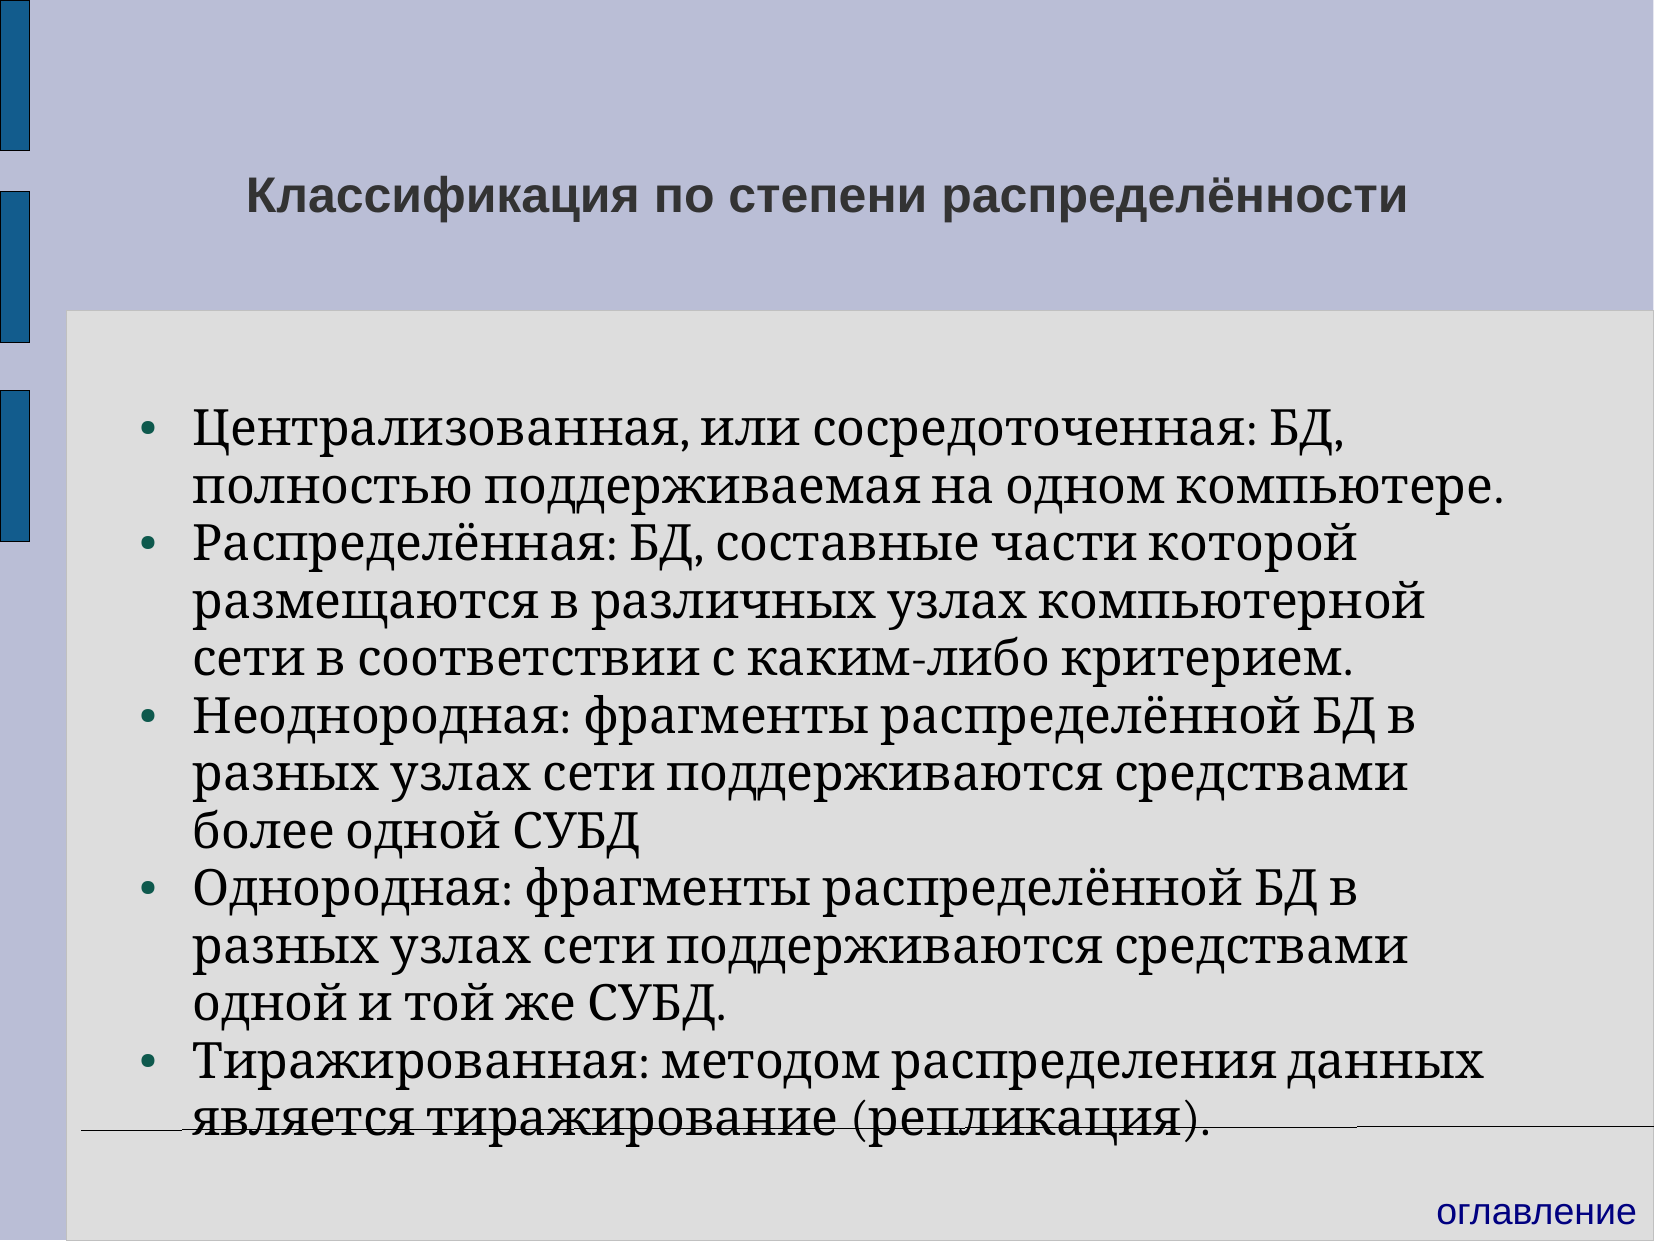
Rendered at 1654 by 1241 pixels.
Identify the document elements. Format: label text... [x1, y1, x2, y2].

text_box оглавление [1421, 1183, 1654, 1241]
list Централизованная, или сосредоточенная: БД, полностью поддерживаемая на одном компьютере. Распределённая: БД, составные части которой размещаются в различных узлах компьютерной сети в соответствии с каким-либо критерием. Неоднородная: фрагменты распределённой БД в разных узлах сети поддерживаются средствами более одной СУБД Однородная: фрагменты распределённой БД в разных узлах сети поддерживаются средствами одной и той же СУБД. Тиражированная: методом распределения данных является тиражирование (репликация). [121, 344, 1534, 1127]
title Классификация по степени распределённости [121, 91, 1534, 299]
